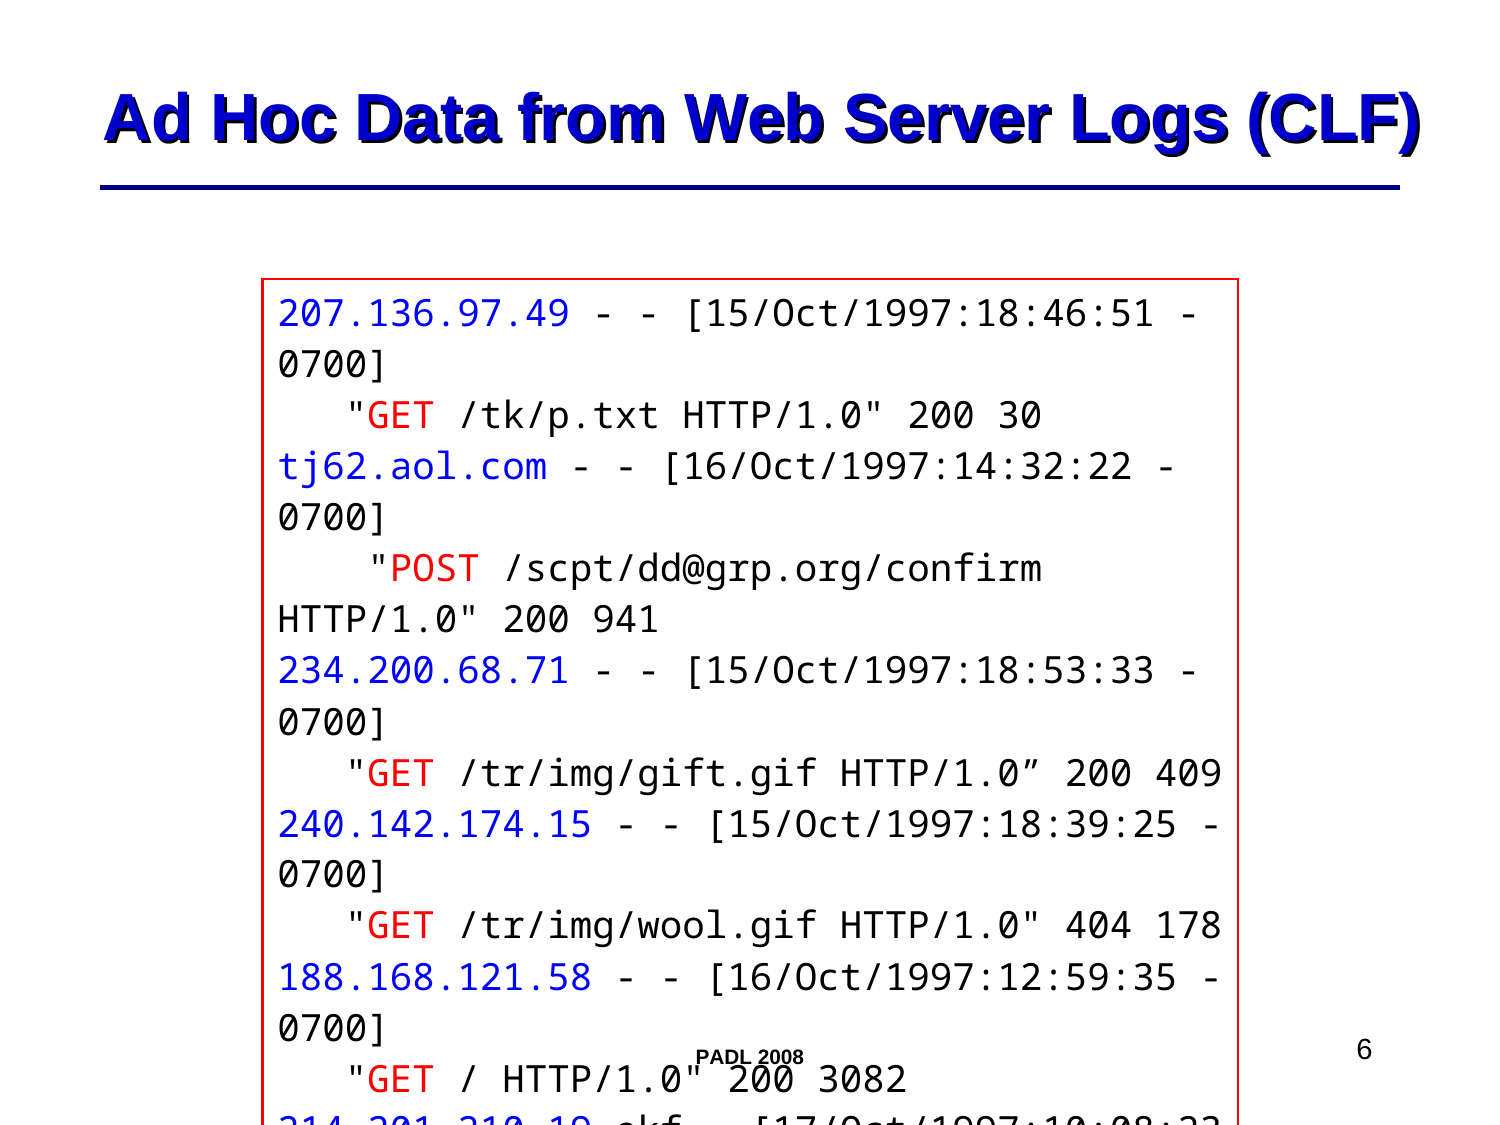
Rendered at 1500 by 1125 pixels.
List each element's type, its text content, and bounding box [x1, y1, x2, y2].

text_box 207.136.97.49 - - [15/Oct/1997:18:46:51 -0700] "GET /tk/p.txt HTTP/1.0" 200 30 tj62.aol.com - - [16/Oct/1997:14:32:22 -0700] "POST /scpt/dd@grp.org/confirm HTTP/1.0" 200 941 234.200.68.71 - - [15/Oct/1997:18:53:33 -0700] "GET /tr/img/gift.gif HTTP/1.0” 200 409 240.142.174.15 - - [15/Oct/1997:18:39:25 -0700] "GET /tr/img/wool.gif HTTP/1.0" 404 178 188.168.121.58 - - [16/Oct/1997:12:59:35 -0700] "GET / HTTP/1.0" 200 3082 214.201.210.19 ekf - [17/Oct/1997:10:08:23 -0700] "GET /img/new.gif HTTP/1.0" 304 - [262, 279, 1238, 1125]
title Ad Hoc Data from Web Server Logs (CLF) [37, 72, 1488, 163]
